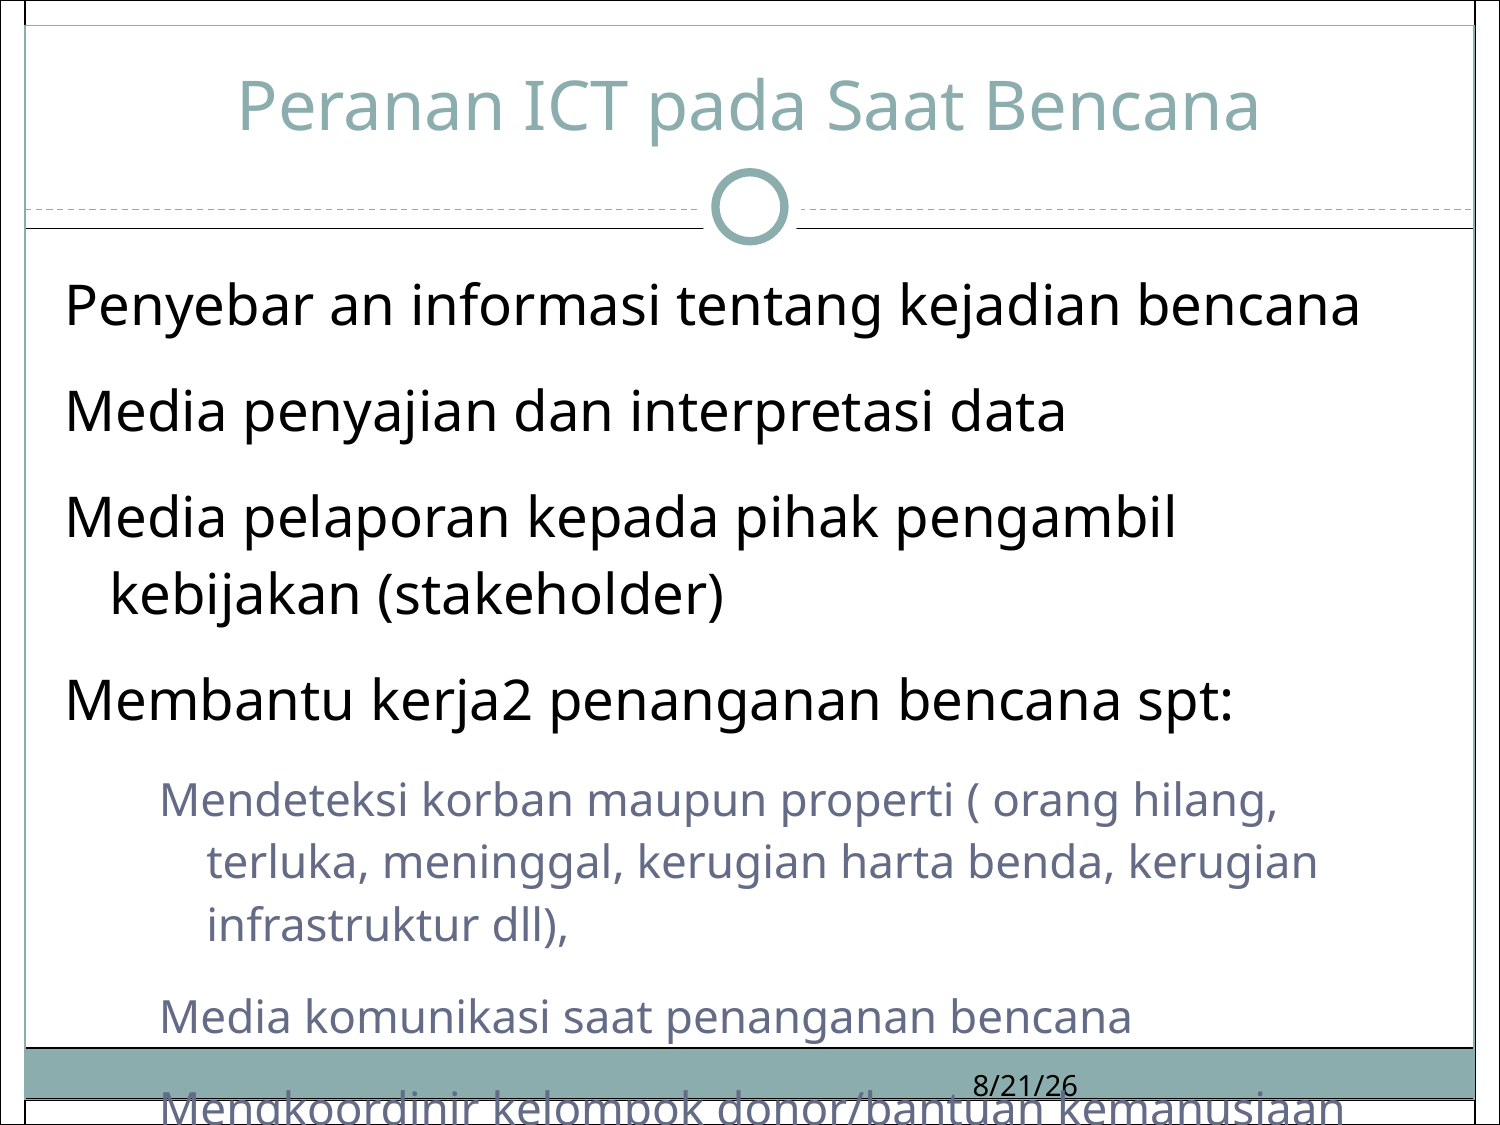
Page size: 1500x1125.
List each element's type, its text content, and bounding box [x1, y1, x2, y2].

title Peranan ICT pada Saat Bencana [49, 0, 1450, 205]
list Penyebar an informasi tentang kejadian bencana Media penyajian dan interpretasi data Media pelaporan kepada pihak pengambil kebijakan (stakeholder) Membantu kerja2 penanganan bencana spt: Mendeteksi korban maupun properti ( orang hilang, terluka, meninggal, kerugian harta benda, kerugian infrastruktur dll), Media komunikasi saat penanganan bencana Mengkoordinir kelompok donor/bantuan kemanusiaan Melaporkan lokasi & pengungsian sementara dll [49, 249, 1450, 1125]
